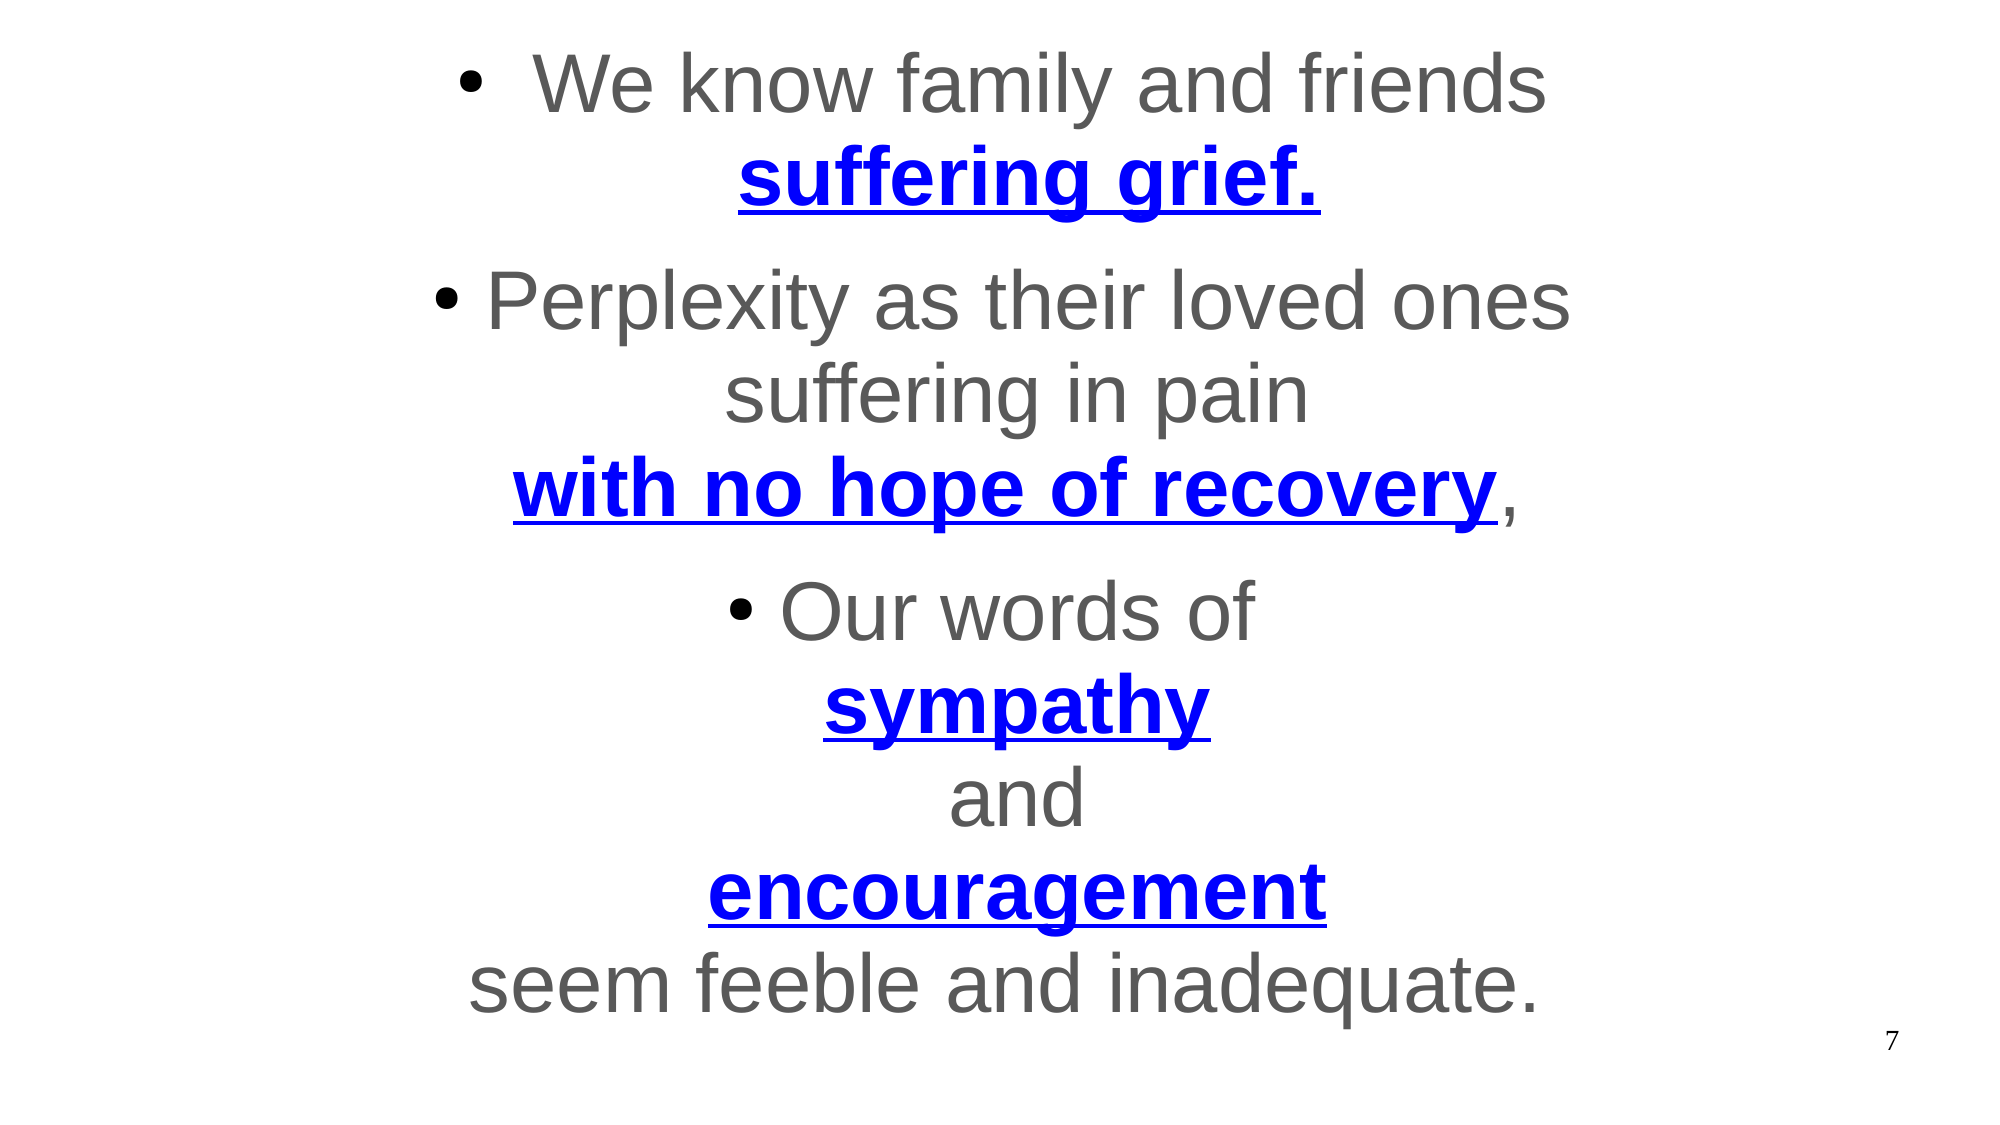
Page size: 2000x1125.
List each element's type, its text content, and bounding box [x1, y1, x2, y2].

list We know family and friends suffering grief. Perplexity as their loved ones suffering in pain with no hope of recovery, Our words of sympathy and encouragement seem feeble and inadequate. [37, 37, 1951, 1088]
